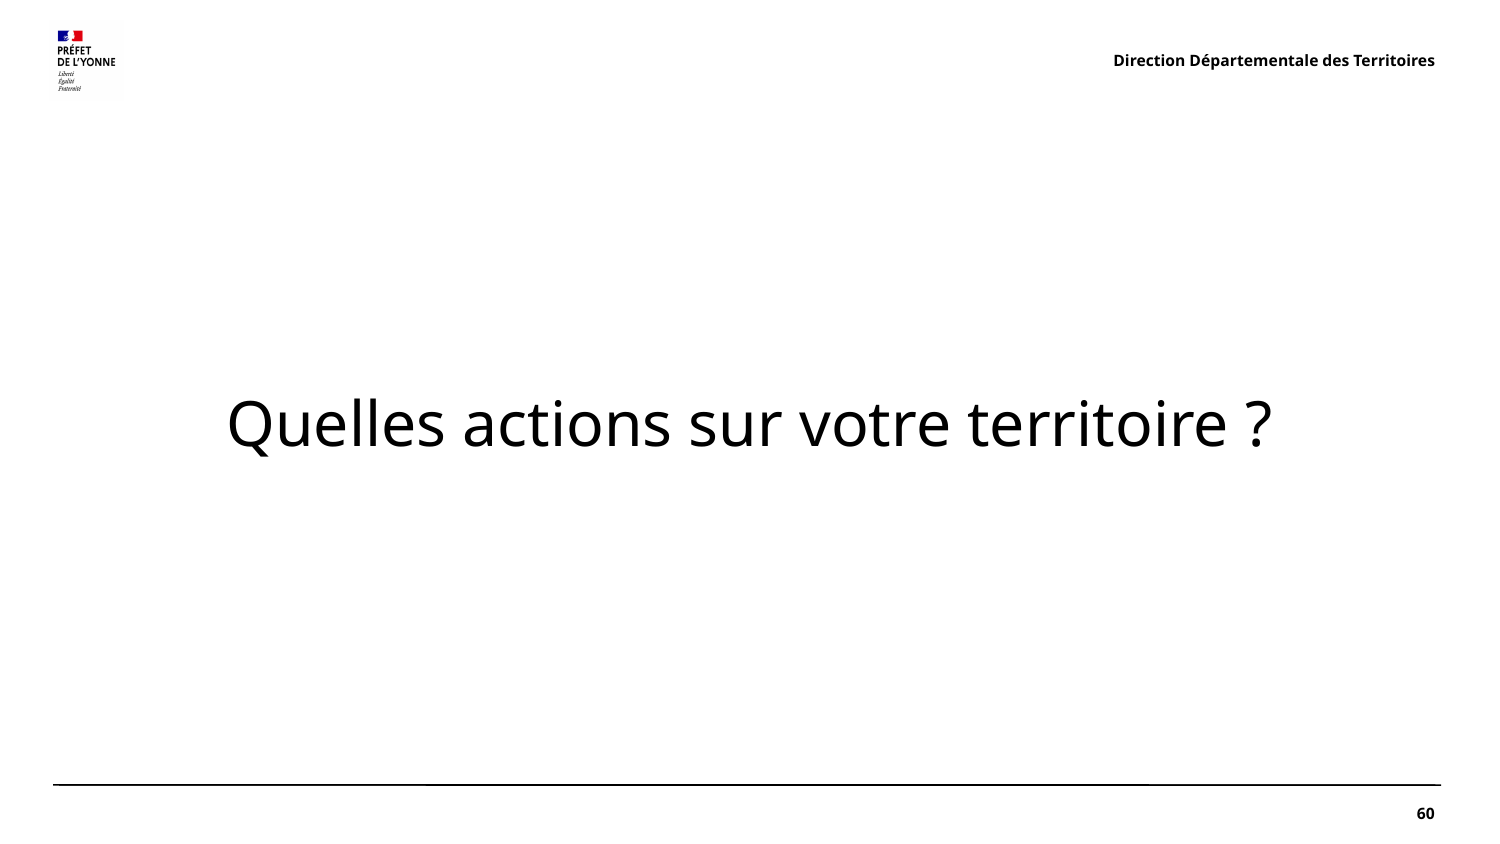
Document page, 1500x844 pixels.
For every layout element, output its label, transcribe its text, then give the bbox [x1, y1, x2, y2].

title Quelles actions sur votre territoire ? [75, 351, 1426, 493]
picture [49, 20, 124, 101]
